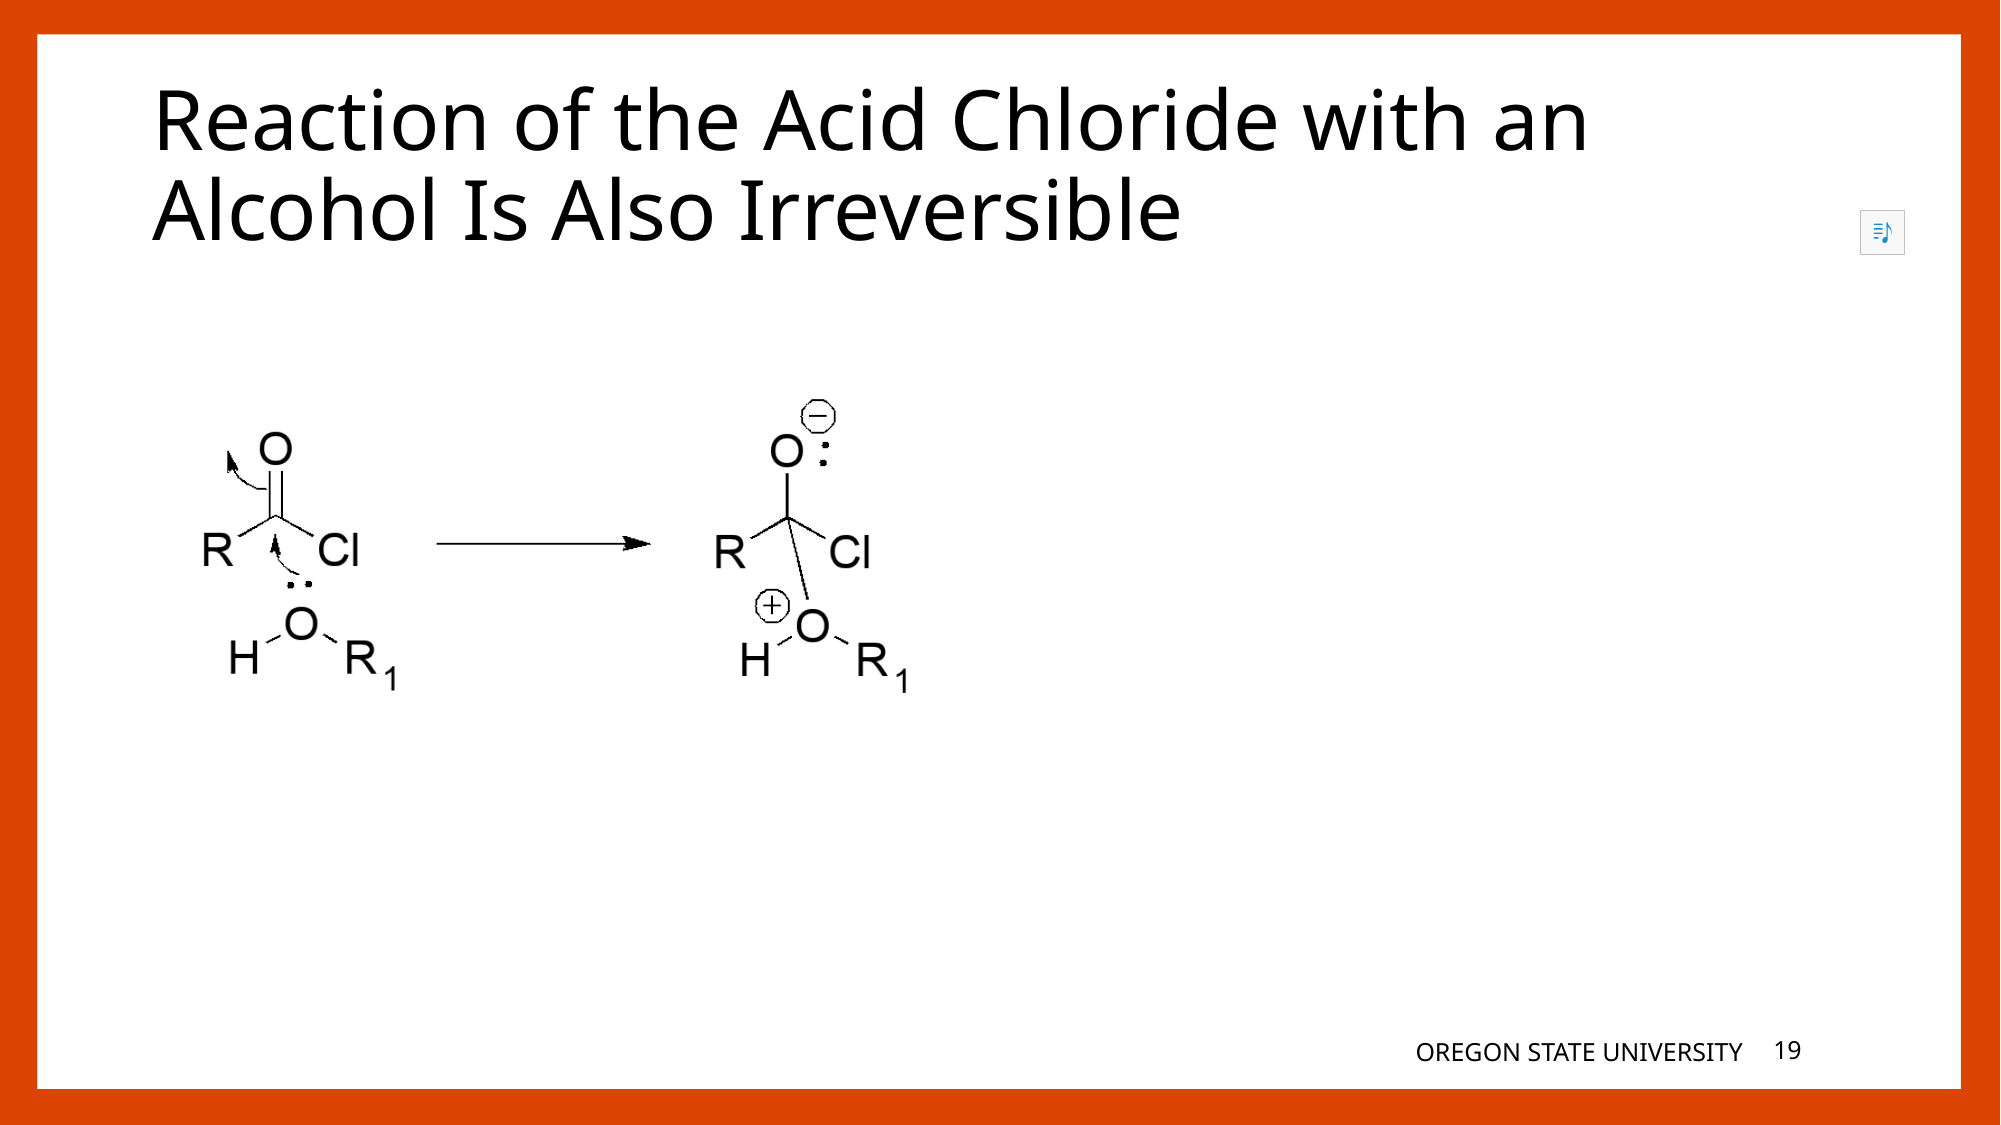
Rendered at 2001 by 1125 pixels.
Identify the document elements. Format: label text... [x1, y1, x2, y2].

slide_number 1 [1758, 1021, 1863, 1082]
text_box [1860, 210, 1906, 255]
title Reaction of the Acid Chloride with an Alcohol Is Also Irreversible [137, 59, 1863, 278]
picture [150, 389, 922, 702]
footer OREGON STATE UNIVERSITY [662, 1021, 1758, 1082]
